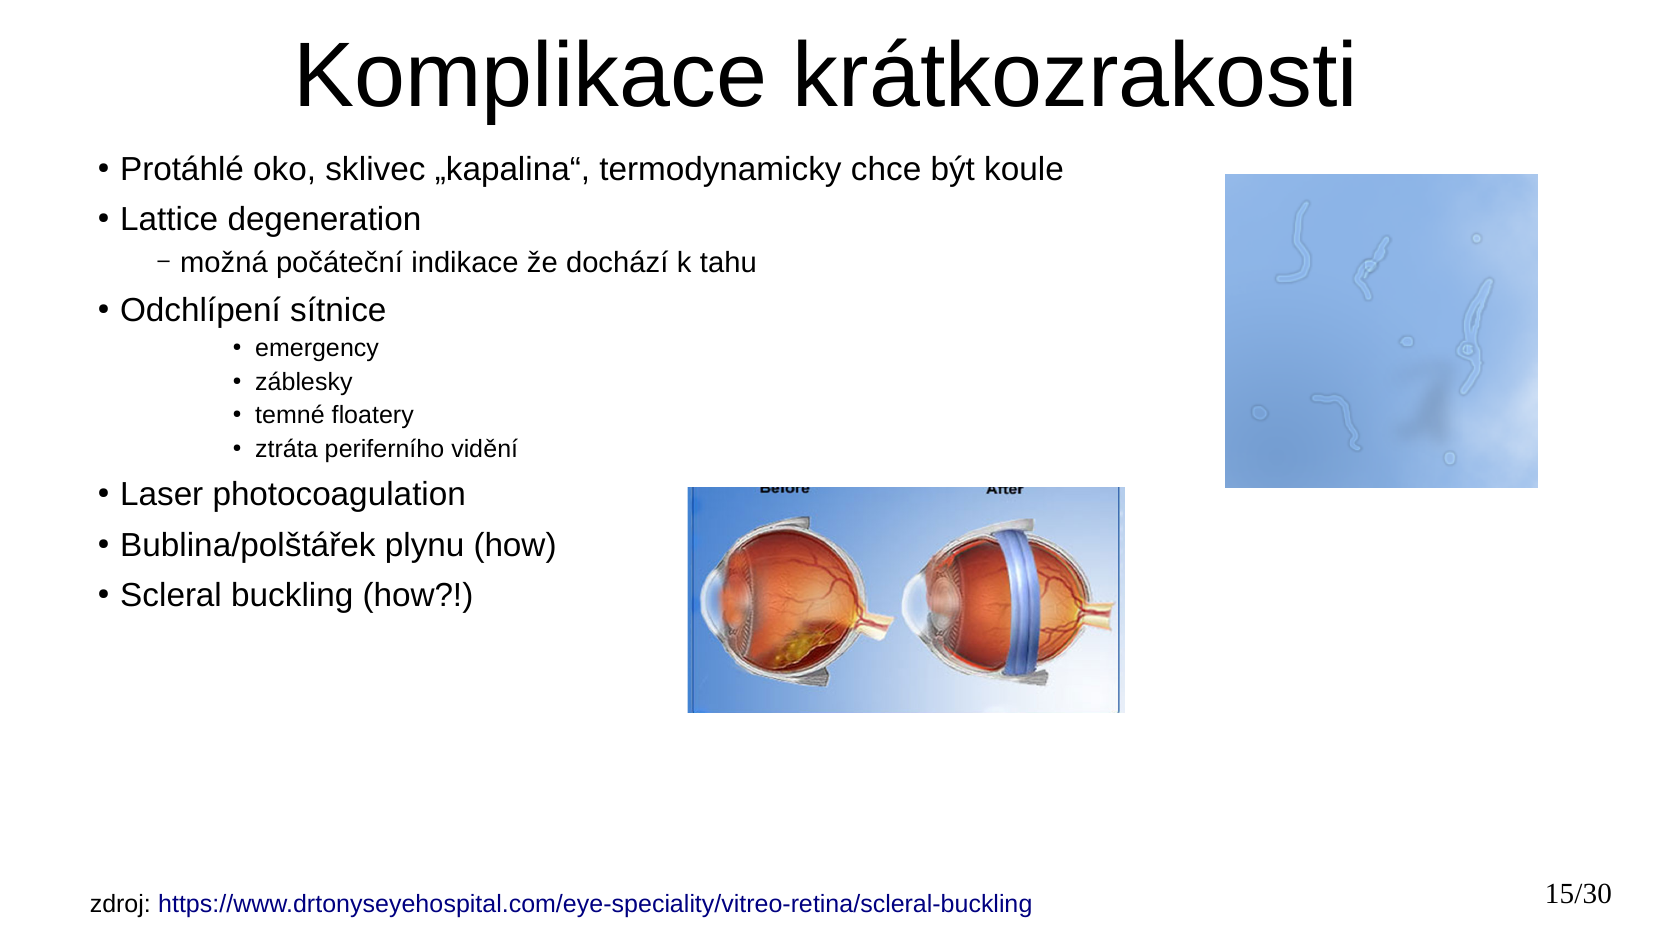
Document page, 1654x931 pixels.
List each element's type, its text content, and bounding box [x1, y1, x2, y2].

list Protáhlé oko, sklivec „kapalina“, termodynamicky chce být koule Lattice degeneration možná počáteční indikace že dochází k tahu Odchlípení sítnice emergency záblesky temné floatery ztráta periferního vidění Laser photocoagulation Bublina/polštářek plynu (how) Scleral buckling (how?!) [82, 150, 1571, 863]
text_box zdroj: https://www.drtonyseyehospital.com/eye-speciality/vitreo-retina/scleral-buckling [75, 882, 1153, 926]
picture [687, 487, 1126, 713]
title Komplikace krátkozrakosti [82, 23, 1571, 127]
picture [1225, 174, 1538, 488]
